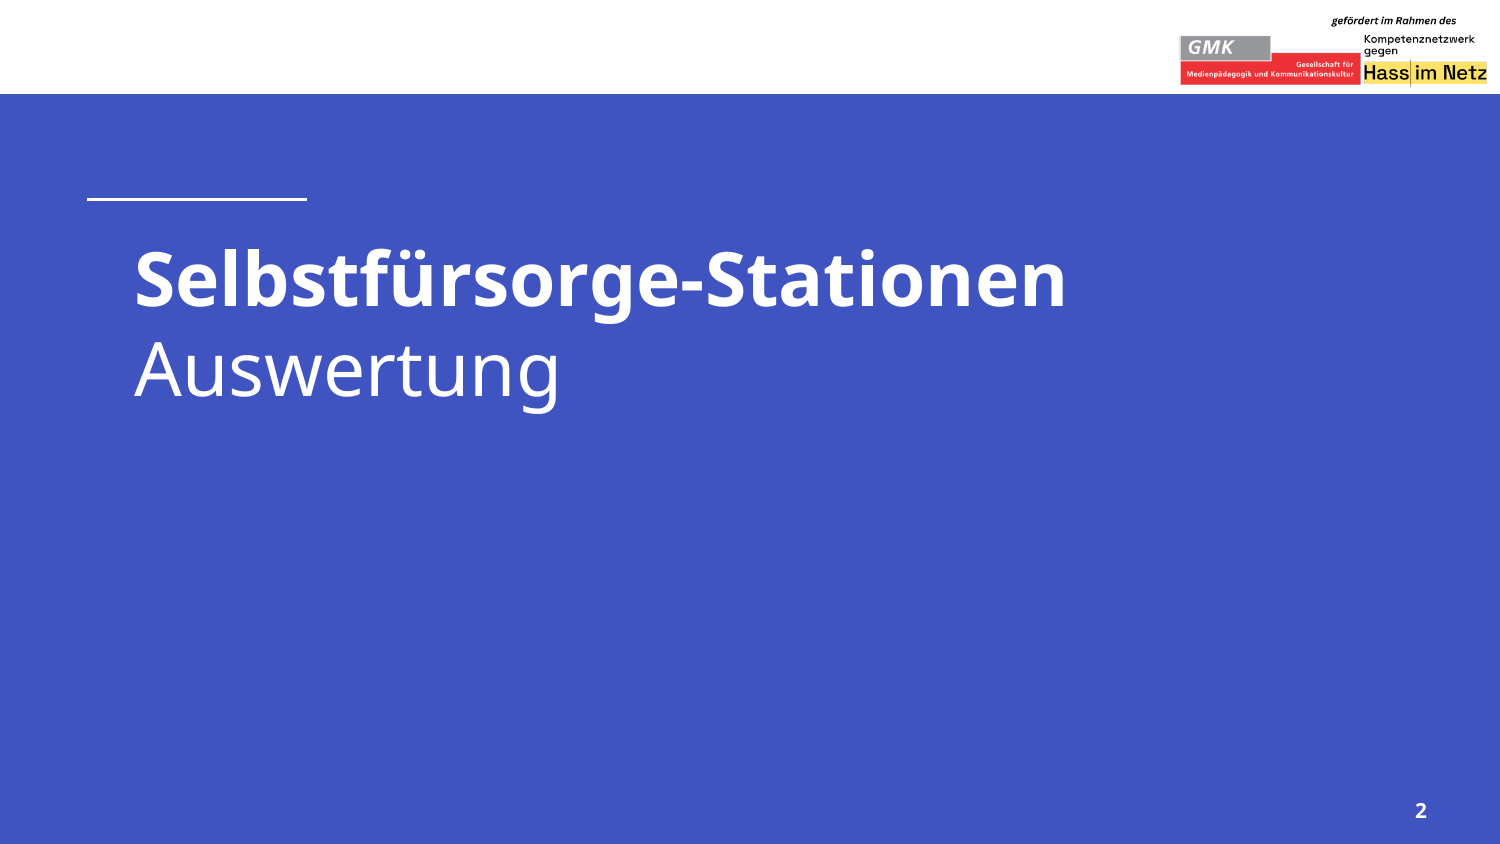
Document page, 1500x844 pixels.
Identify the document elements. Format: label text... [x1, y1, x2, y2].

text_box 2 [1400, 779, 1491, 844]
title Selbstfürsorge-Stationen Auswertung [119, 216, 1381, 466]
